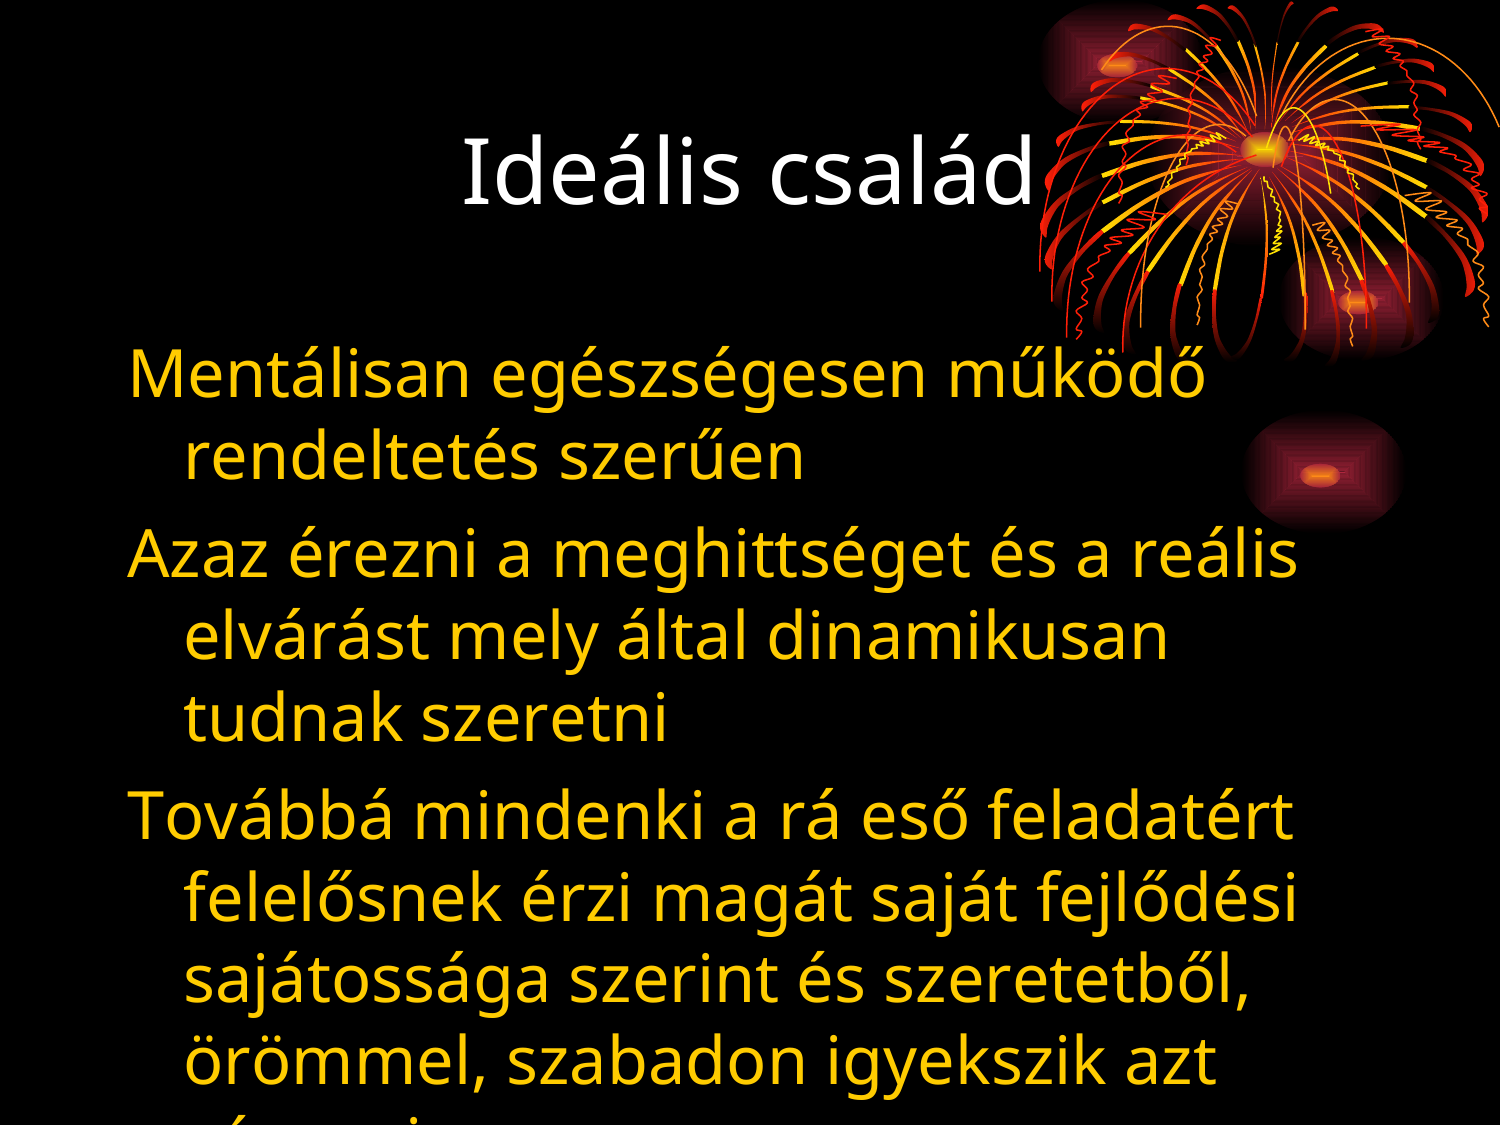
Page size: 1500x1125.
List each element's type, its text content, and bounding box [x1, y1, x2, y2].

list Mentálisan egészségesen működő rendeltetés szerűen Azaz érezni a meghittséget és a reális elvárást mely által dinamikusan tudnak szeretni Továbbá mindenki a rá eső feladatért felelősnek érzi magát saját fejlődési sajátossága szerint és szeretetből, örömmel, szabadon igyekszik azt végezni. [112, 324, 1388, 1093]
title Ideális család [112, 49, 1388, 290]
